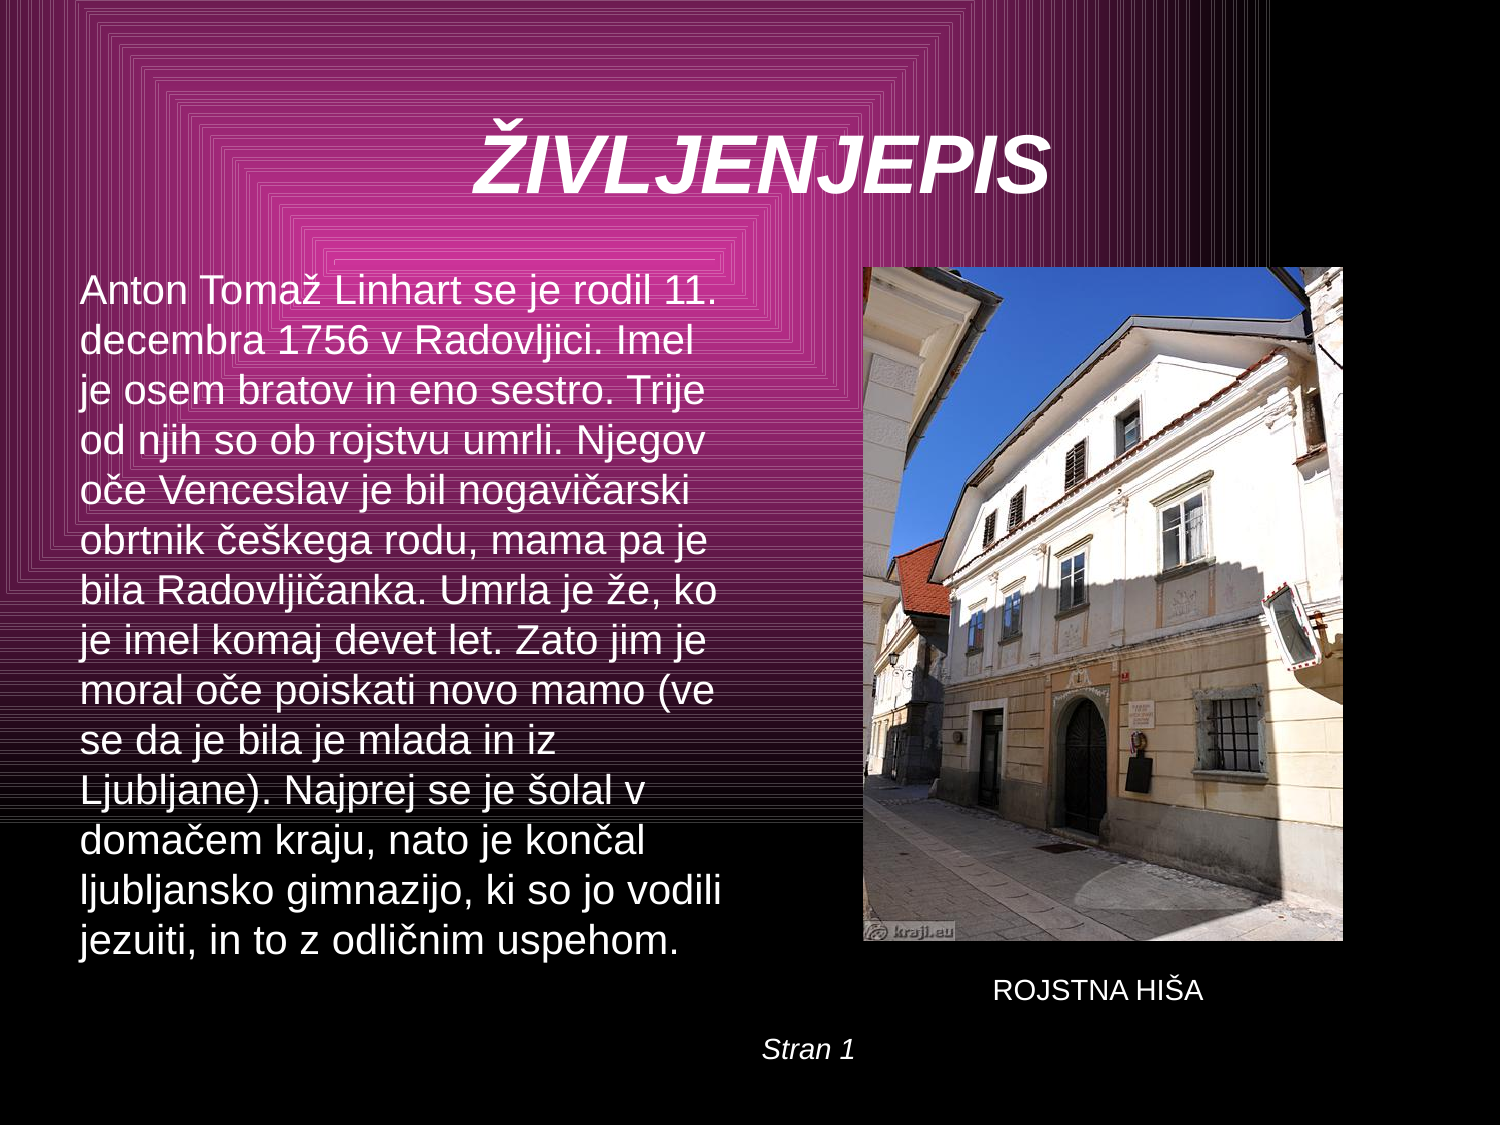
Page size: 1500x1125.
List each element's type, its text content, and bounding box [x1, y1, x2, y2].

text_box Anton Tomaž Linhart se je rodil 11. decembra 1756 v Radovljici. Imel je osem bratov in eno sestro. Trije od njih so ob rojstvu umrli. Njegov oče Venceslav je bil nogavičarski obrtnik češkega rodu, mama pa je bila Radovljičanka. Umrla je že, ko je imel komaj devet let. Zato jim je moral oče poiskati novo mamo (ve se da je bila je mlada in iz Ljubljane). Najprej se je šolal v domačem kraju, nato je končal ljubljansko gimnazijo, ki so jo vodili jezuiti, in to z odličnim uspehom. [64, 255, 750, 971]
text_box ROJSTNA HIŠA [879, 964, 1317, 1014]
title ŽIVLJENJEPIS [88, 66, 1439, 254]
text_box Stran 1 [655, 1023, 963, 1073]
picture [863, 267, 1343, 941]
